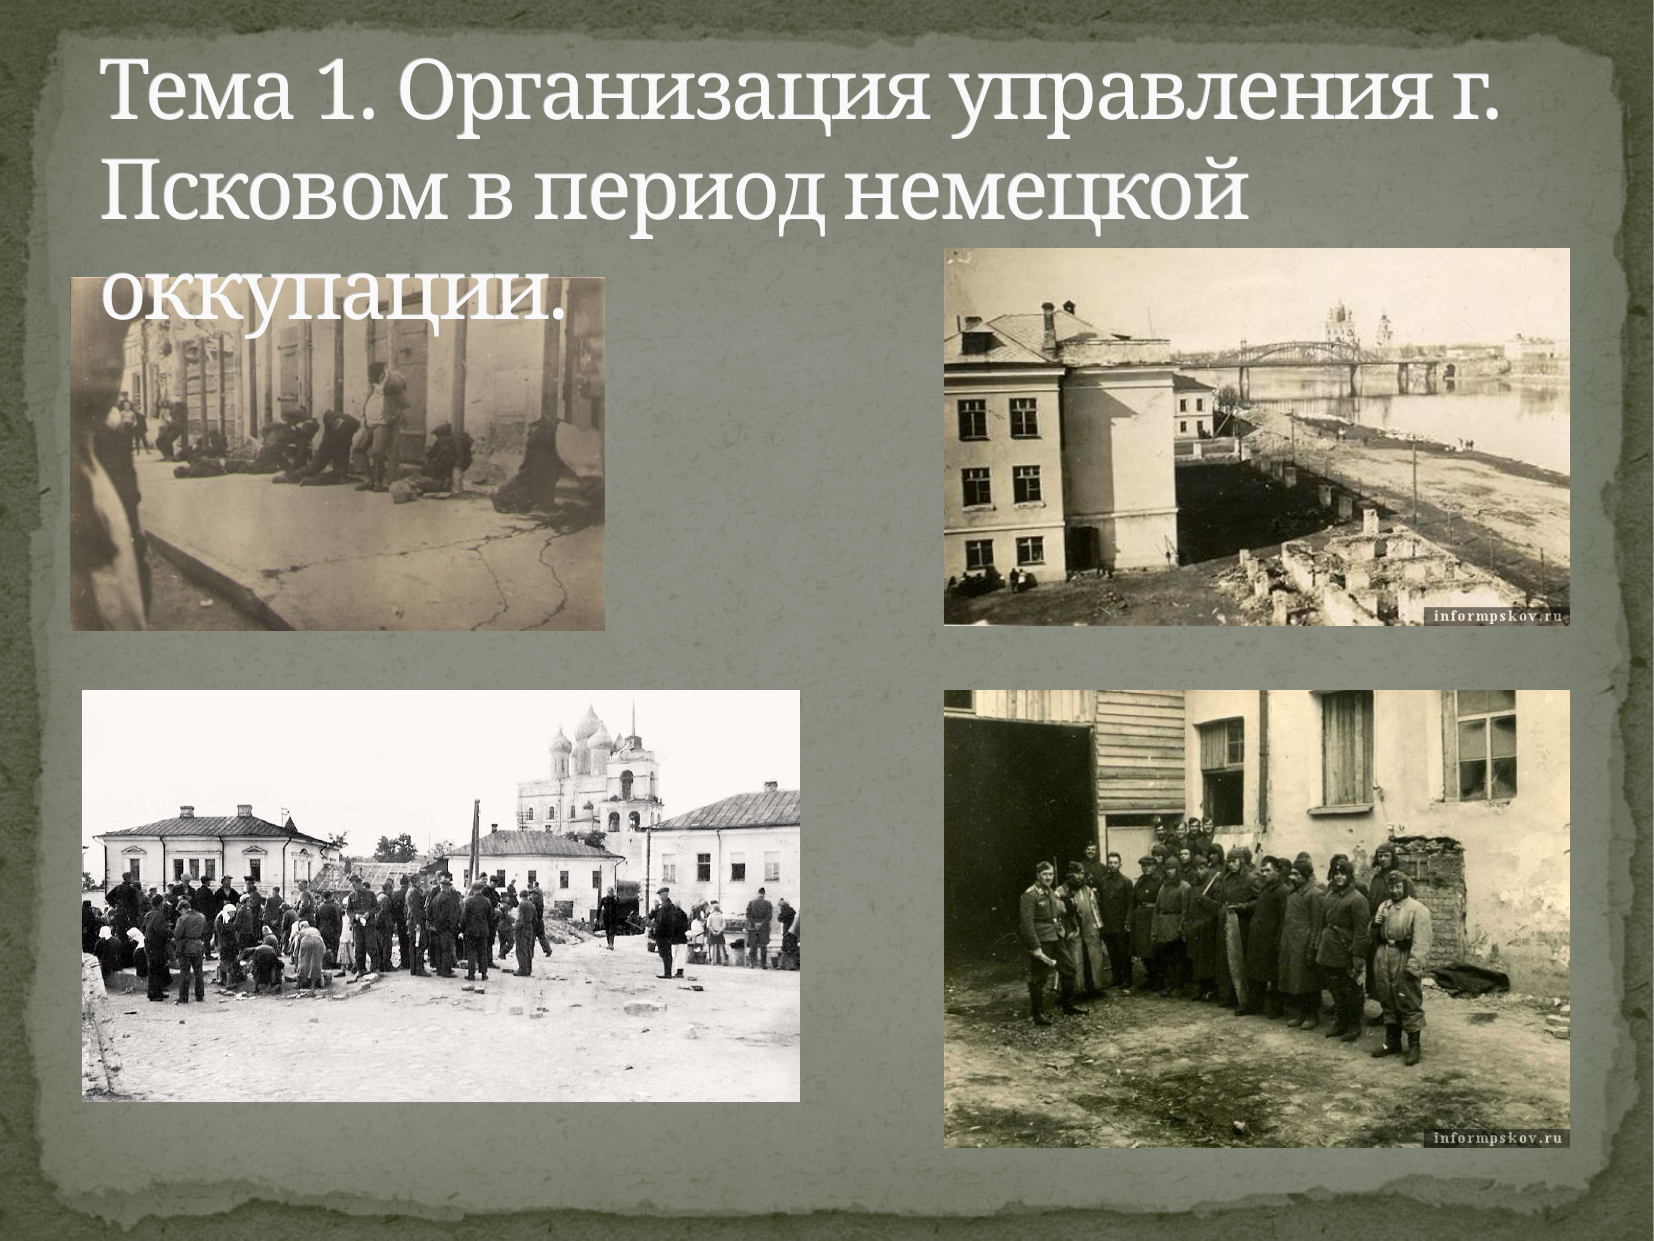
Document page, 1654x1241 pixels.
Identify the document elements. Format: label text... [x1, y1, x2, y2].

picture [944, 690, 1570, 1148]
picture [457, 277, 478, 302]
title Тема 1. Организация управления г. Псковом в период немецкой оккупации. [82, 27, 1571, 249]
picture [511, 277, 533, 302]
picture [257, 277, 276, 308]
picture [944, 248, 1570, 626]
picture [402, 277, 423, 314]
picture [112, 278, 133, 314]
picture [82, 690, 800, 1102]
picture [70, 277, 605, 631]
picture [211, 277, 226, 292]
picture [162, 277, 177, 292]
picture [352, 296, 369, 314]
picture [172, 277, 203, 314]
